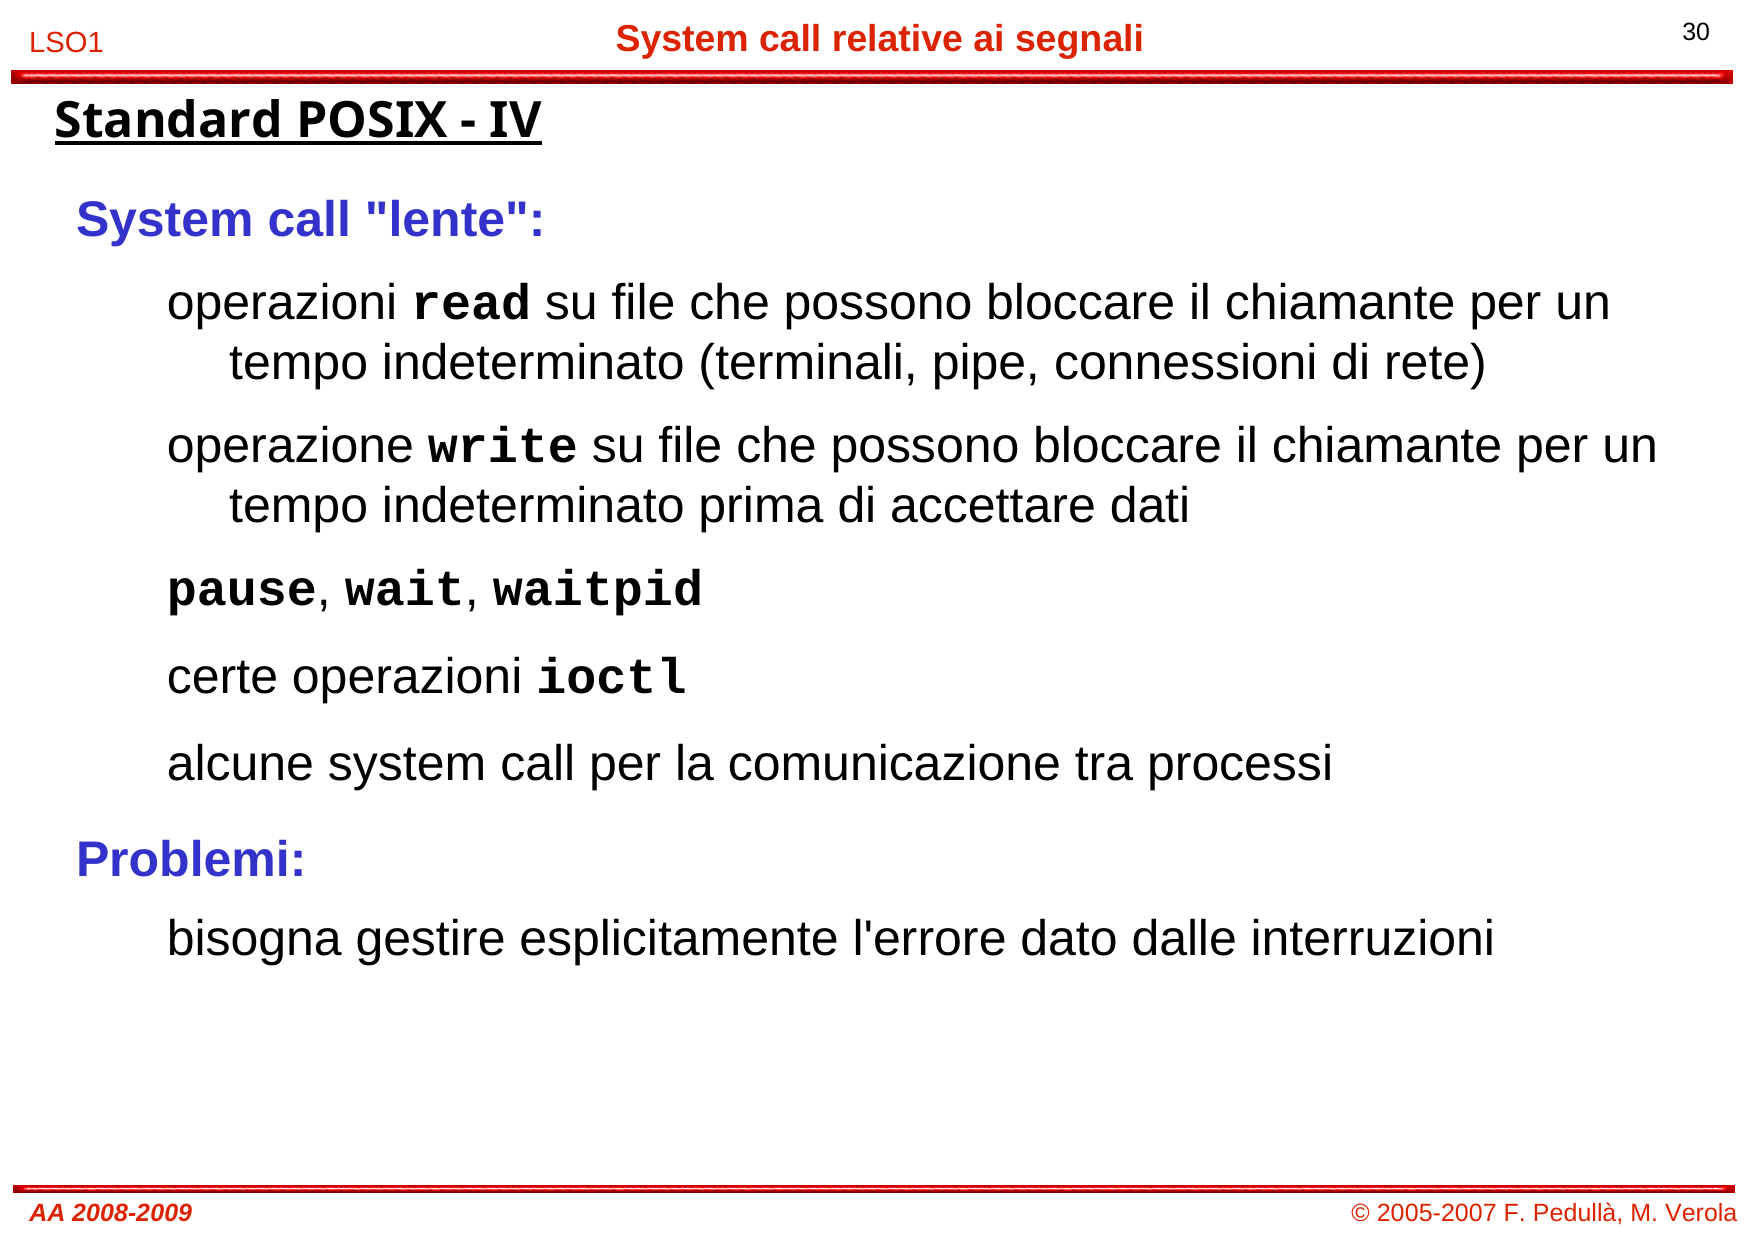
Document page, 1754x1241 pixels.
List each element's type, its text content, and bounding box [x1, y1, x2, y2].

title Standard POSIX - IV [40, 72, 1714, 168]
list System call "lente": operazioni read su file che possono bloccare il chiamante per un tempo indeterminato (terminali, pipe, connessioni di rete) operazione write su file che possono bloccare il chiamante per un tempo indeterminato prima di accettare dati pause, wait, waitpid certe operazioni ioctl alcune system call per la comunicazione tra processi Problemi: bisogna gestire esplicitamente l'errore dato dalle interruzioni [58, 183, 1696, 1204]
picture [1696, 1185, 1735, 1193]
picture [13, 1185, 58, 1193]
picture [11, 70, 1733, 84]
